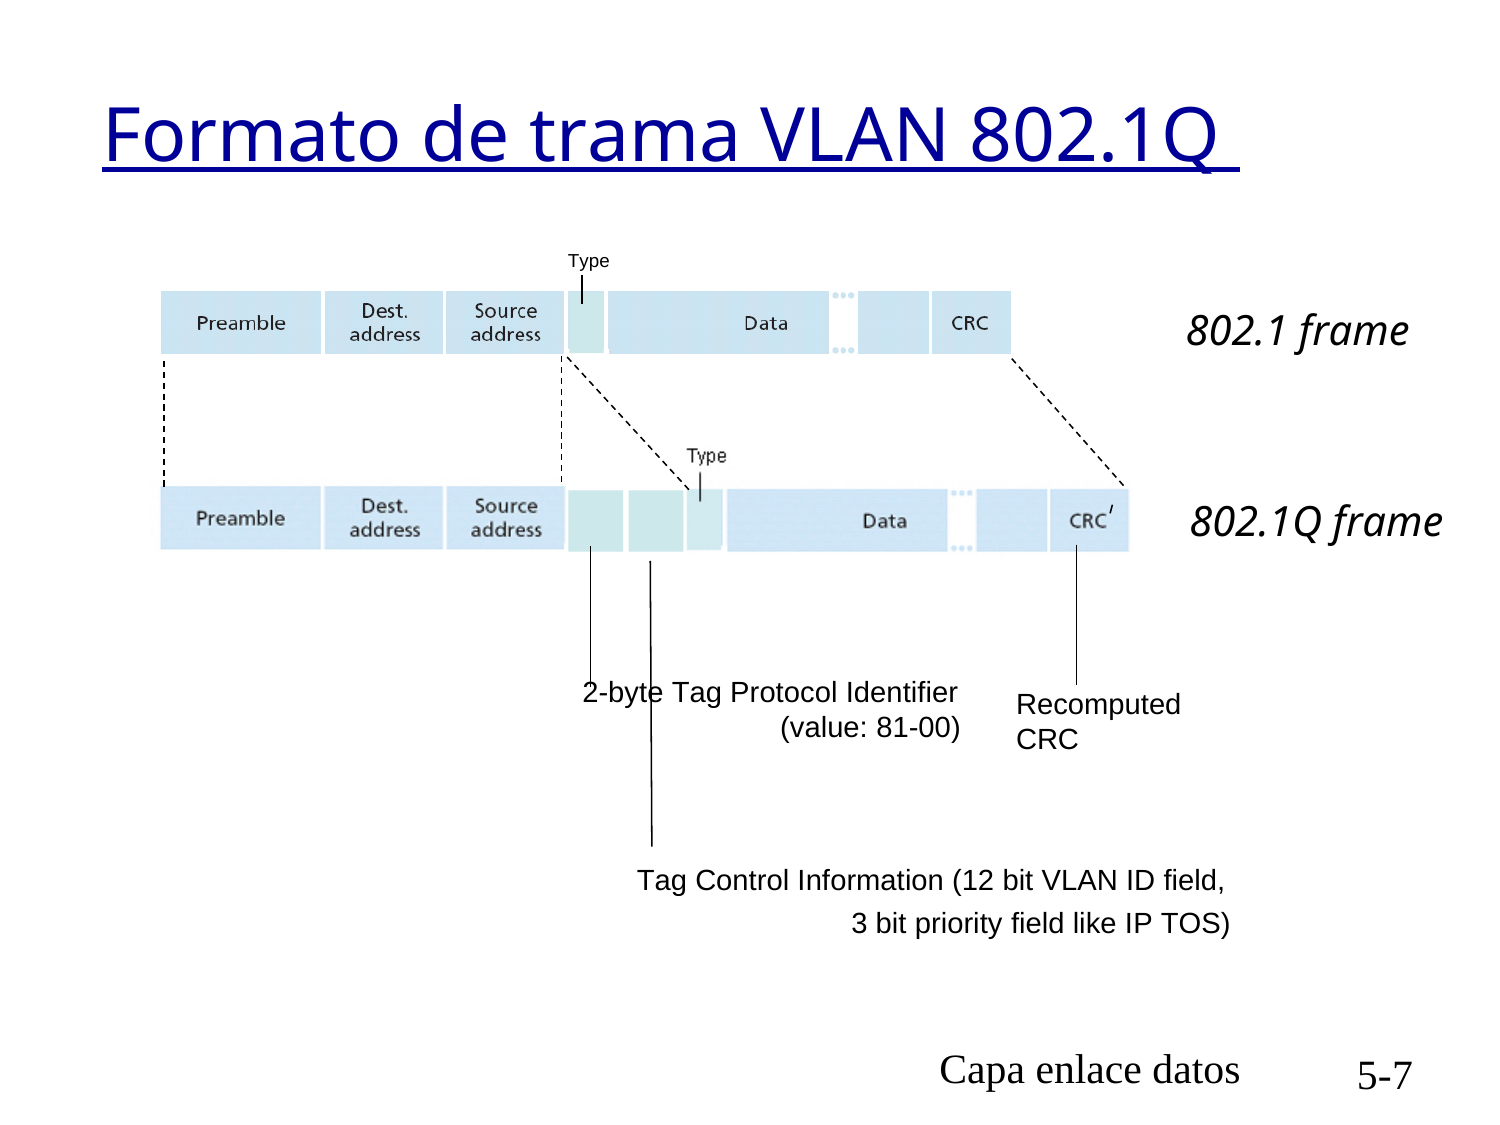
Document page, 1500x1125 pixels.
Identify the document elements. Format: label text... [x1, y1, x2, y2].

text_box Formato de trama VLAN 802.1Q [87, 37, 1363, 225]
text_box 802.1Q frame [1174, 486, 1459, 553]
text_box Type [553, 240, 625, 279]
text_box [568, 490, 624, 552]
text_box Recomputed CRC [1001, 684, 1205, 765]
text_box 2-byte Tag Protocol Identifier (value: 81-00) [567, 665, 650, 751]
text_box Tag Control Information (12 bit VLAN ID field, 3 bit priority field like IP TOS) [622, 853, 1257, 949]
picture [141, 261, 1049, 418]
picture [150, 477, 569, 559]
text_box 802.1 frame [1170, 295, 1425, 362]
text_box [628, 490, 684, 552]
text_box [563, 292, 609, 392]
text_box 2-byte Tag Protocol Identifier (value: 81-00) [652, 665, 985, 751]
picture [684, 444, 1141, 566]
